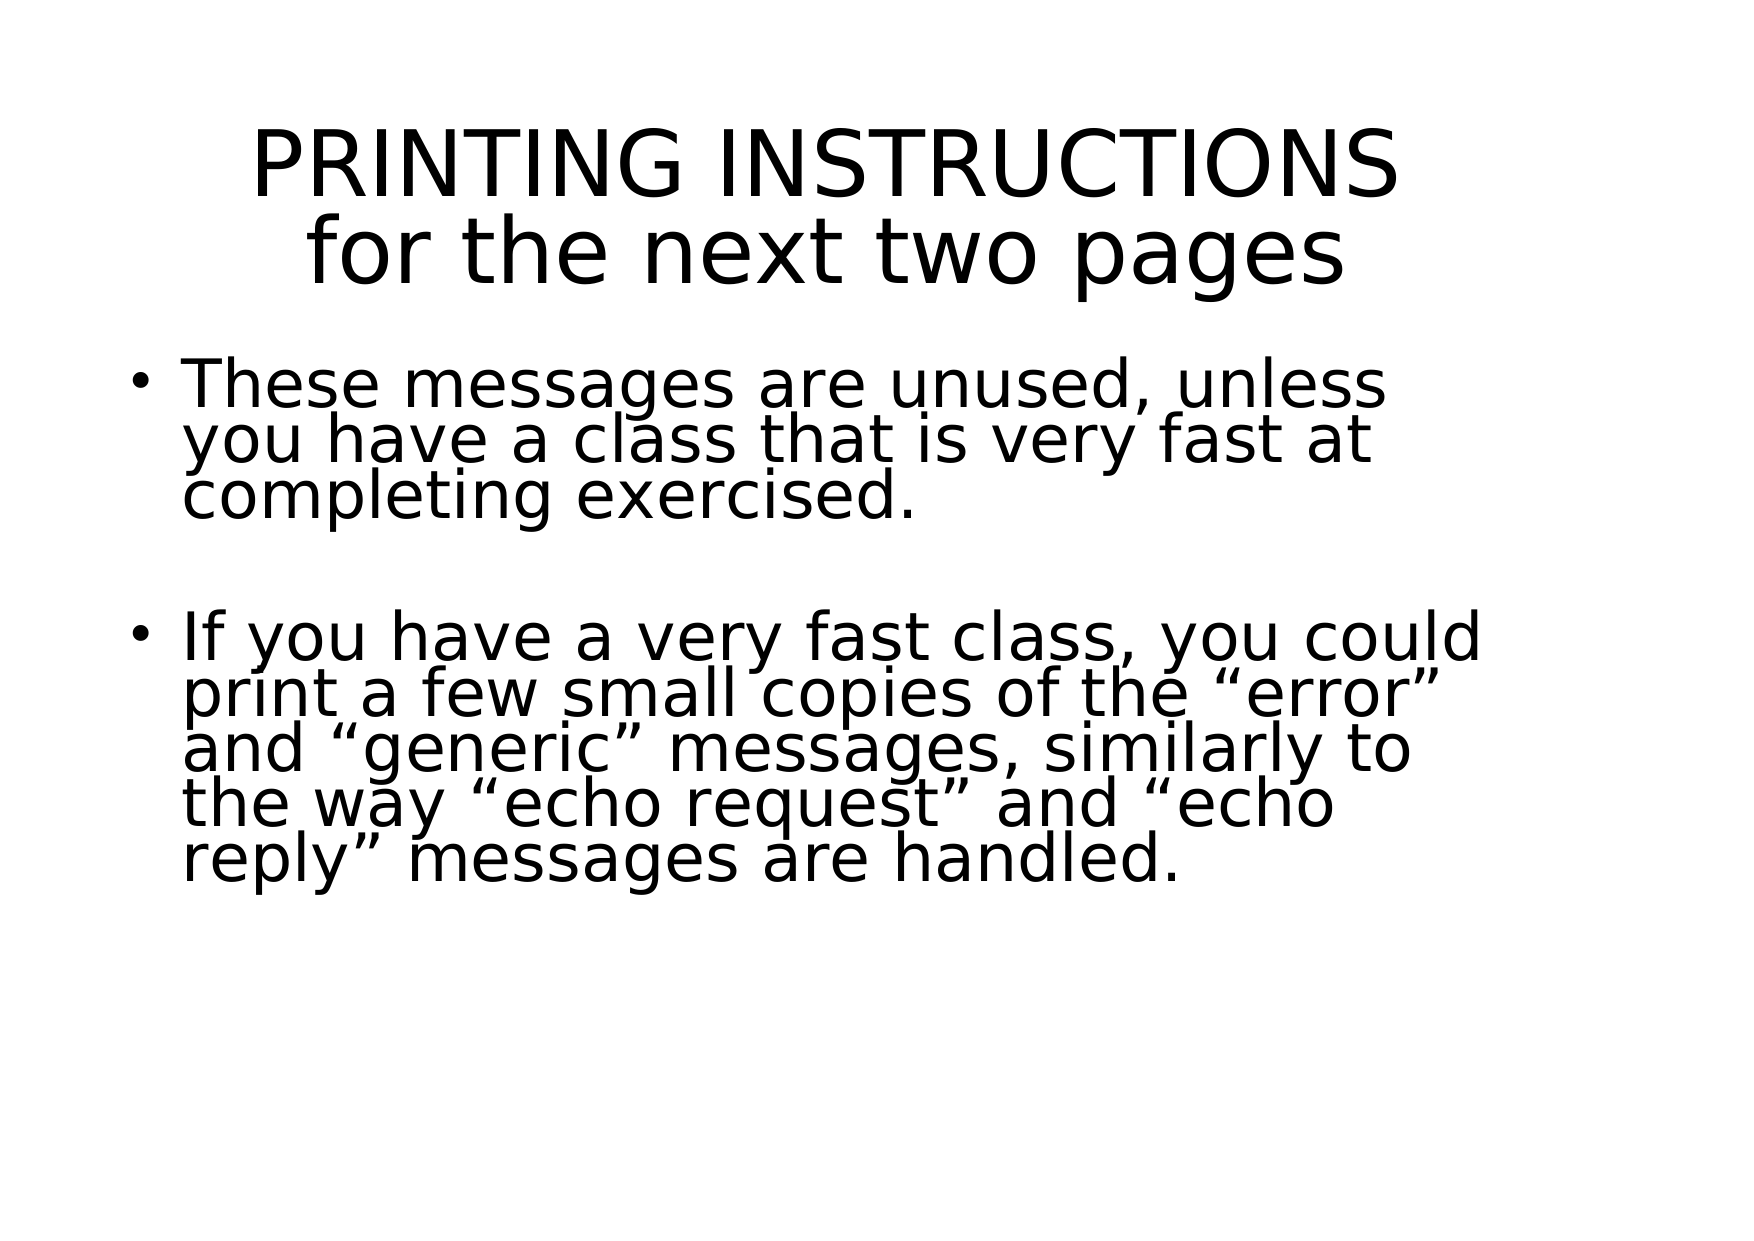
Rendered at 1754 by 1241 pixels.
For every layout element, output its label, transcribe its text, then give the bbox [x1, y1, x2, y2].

title PRINTING INSTRUCTIONS for the next two pages [123, 109, 1530, 318]
list These messages are unused, unless you have a class that is very fast at completing exercised. If you have a very fast class, you could print a few small copies of the “error” and “generic” messages, similarly to the way “echo request” and “echo reply” messages are handled. [114, 355, 1521, 1133]
